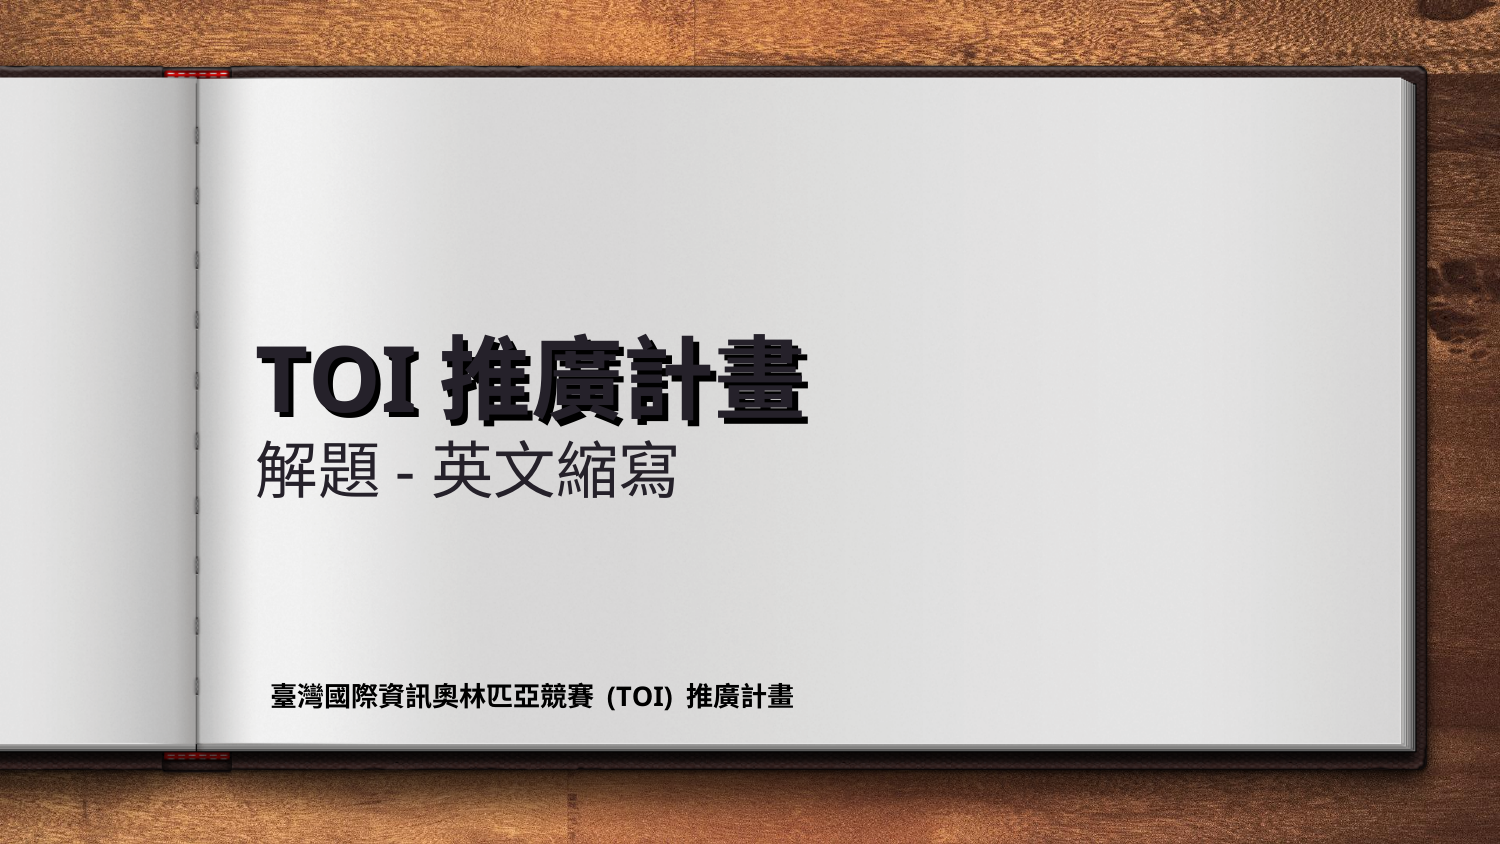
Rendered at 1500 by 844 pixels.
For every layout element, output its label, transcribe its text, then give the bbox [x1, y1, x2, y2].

title TOI推廣計畫 解題-英文縮寫 [240, 262, 894, 565]
